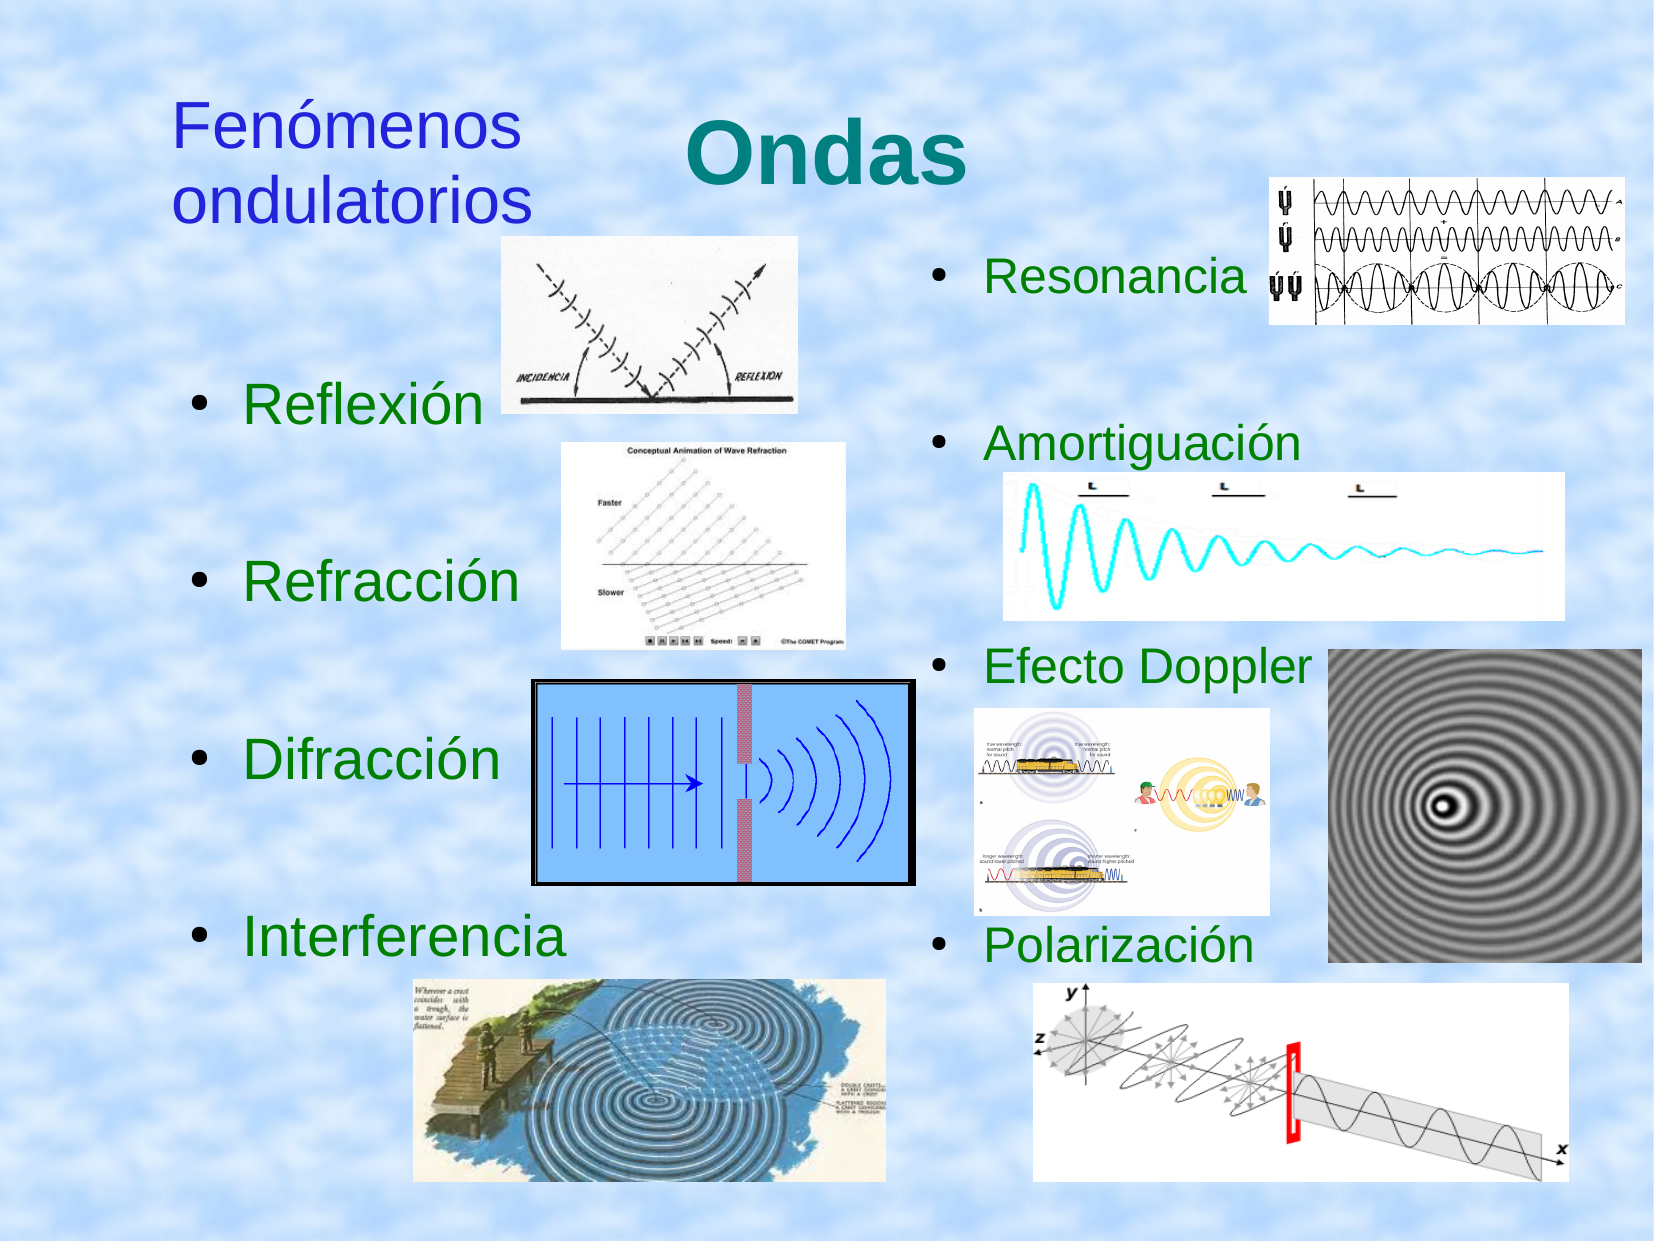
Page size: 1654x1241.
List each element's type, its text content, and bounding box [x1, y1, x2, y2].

list Fenómenos ondulatorios Reflexión Refracción Difracción Interferencia [100, 88, 827, 1060]
picture [0, 0, 1654, 1241]
text_box Resonancia Amortiguación Efecto Doppler Polarización [826, 184, 1385, 1035]
title Ondas [82, 49, 1571, 257]
